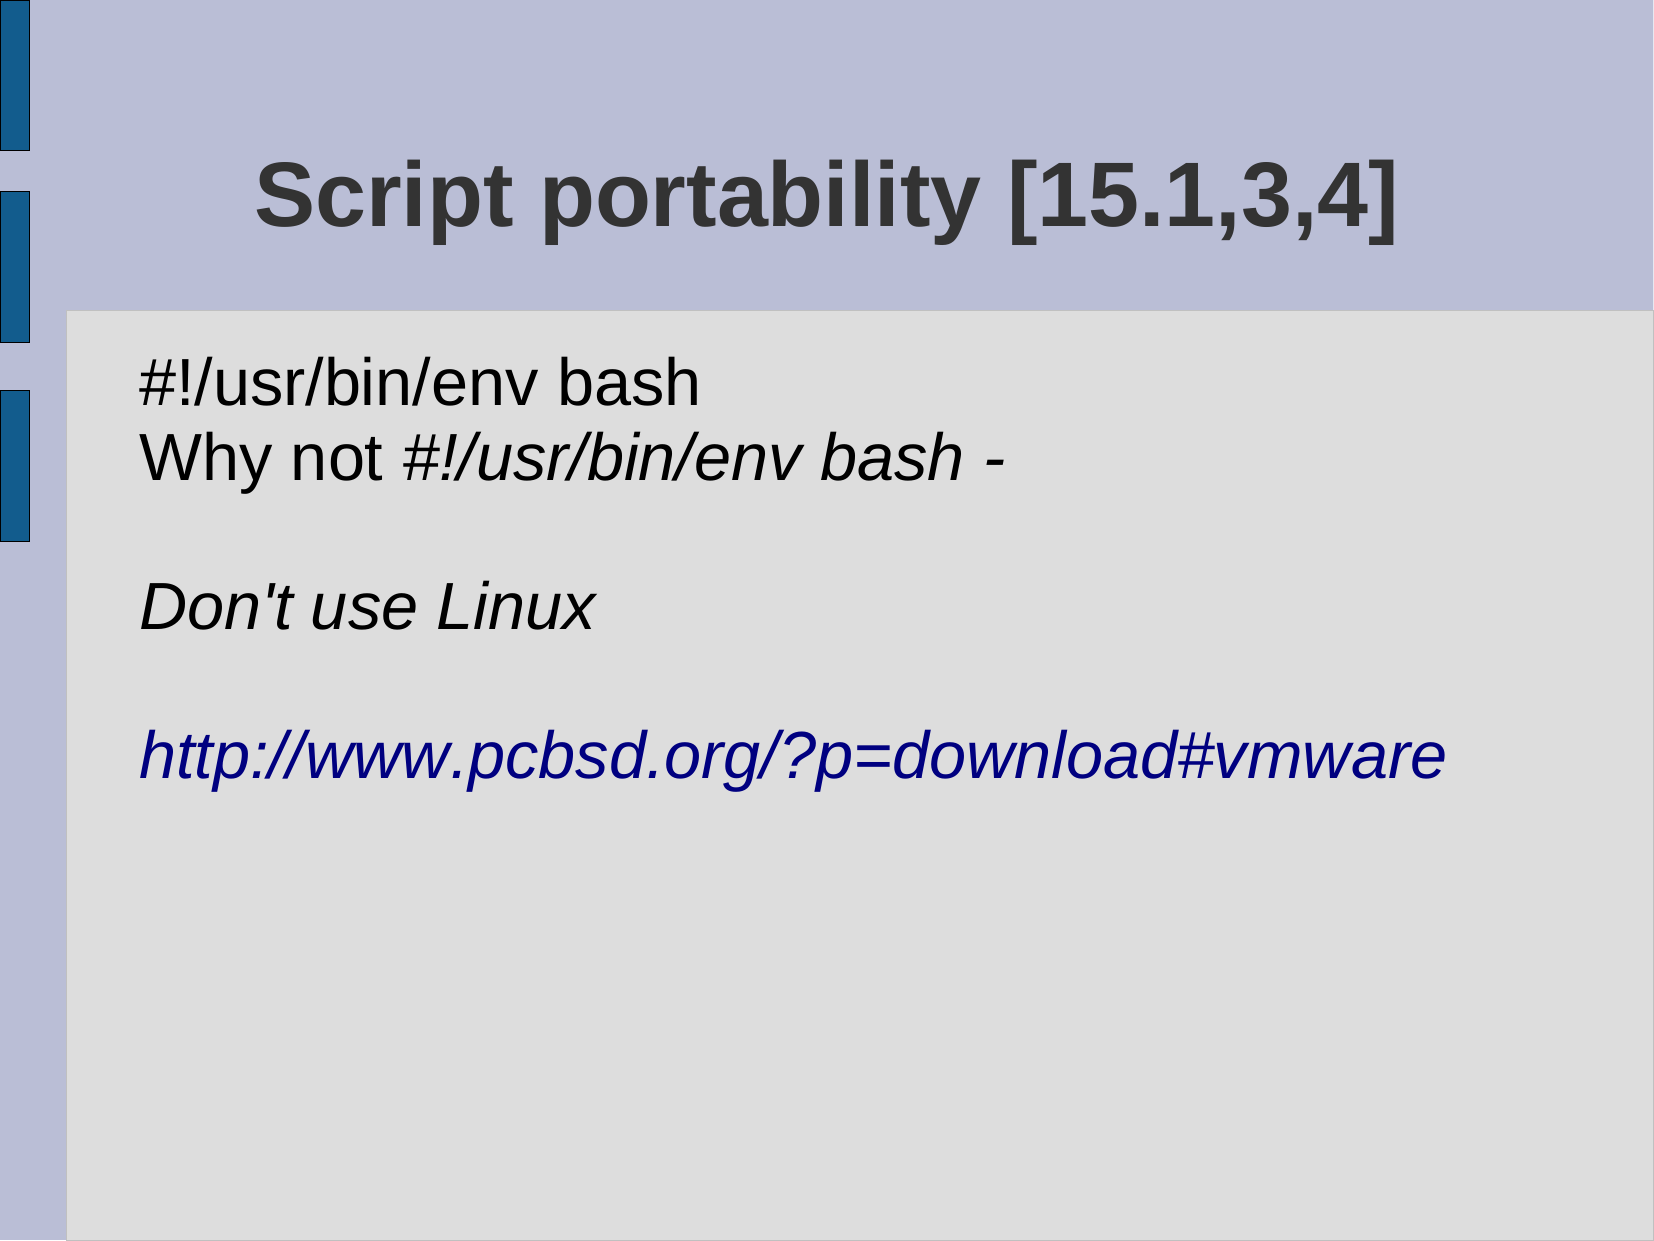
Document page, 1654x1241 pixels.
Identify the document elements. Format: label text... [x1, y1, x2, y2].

list #!/usr/bin/env bash Why not #!/usr/bin/env bash - Don't use Linux http://www.pcbsd.org/?p=download#vmware [121, 344, 1534, 1112]
title Script portability [15.1,3,4] [121, 98, 1534, 291]
